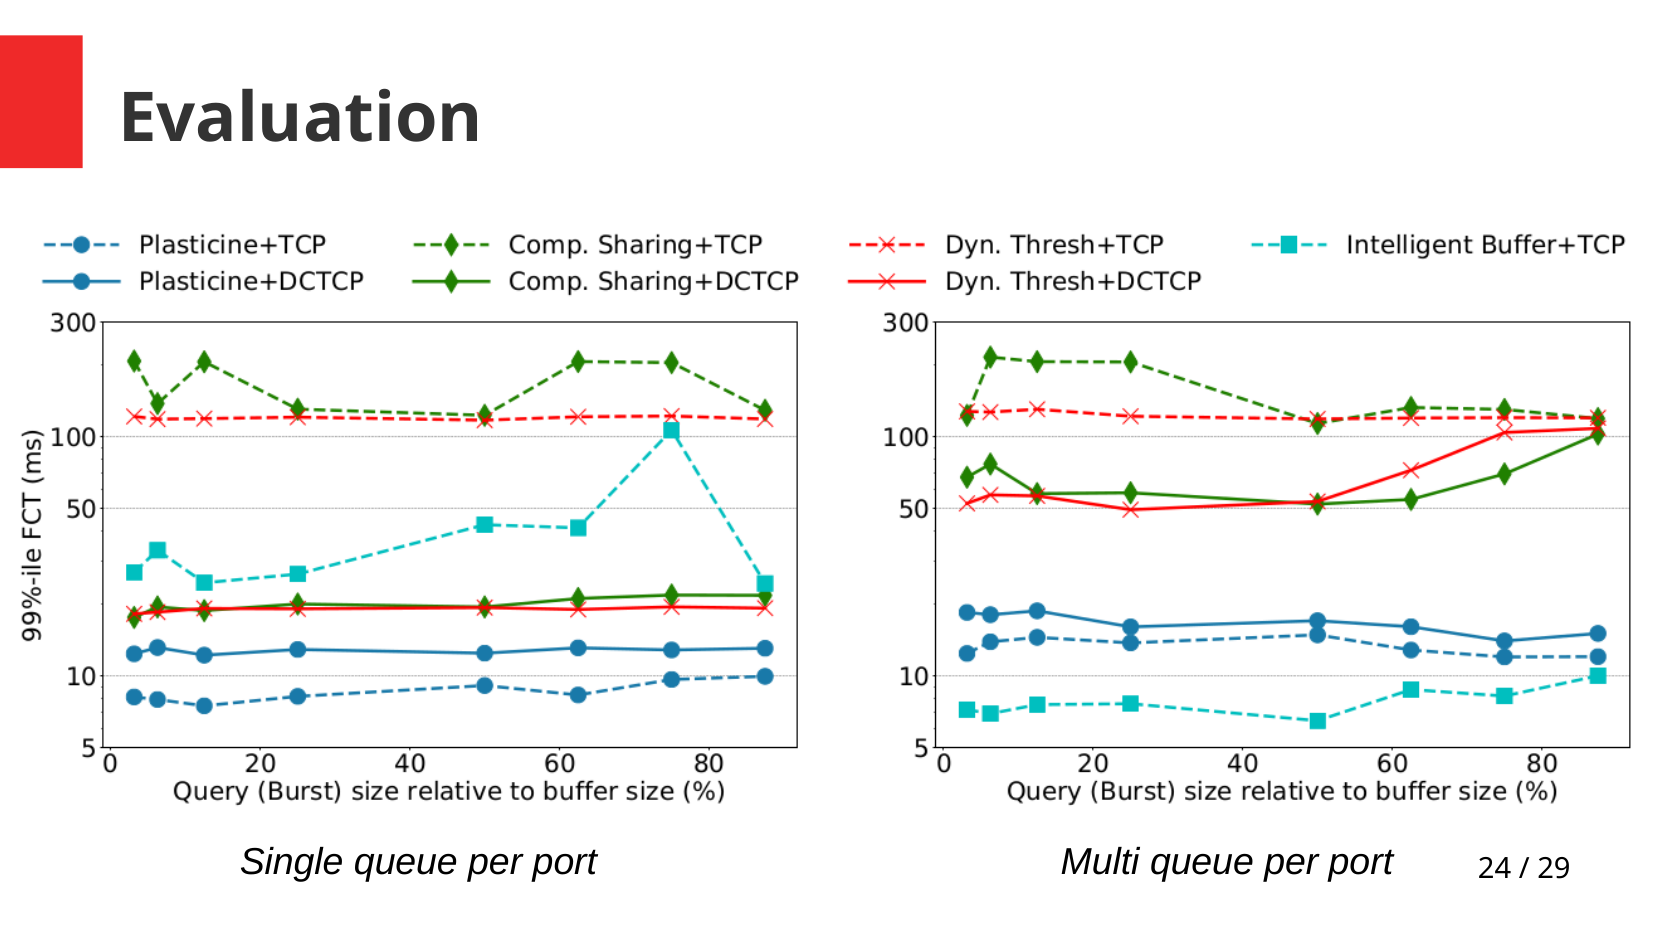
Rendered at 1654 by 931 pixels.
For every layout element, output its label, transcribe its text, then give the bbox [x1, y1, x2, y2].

picture [3, 217, 1654, 815]
text_box Single queue per port [225, 832, 736, 890]
title Evaluation [118, 36, 1571, 193]
text_box Multi queue per port [1045, 832, 1556, 890]
